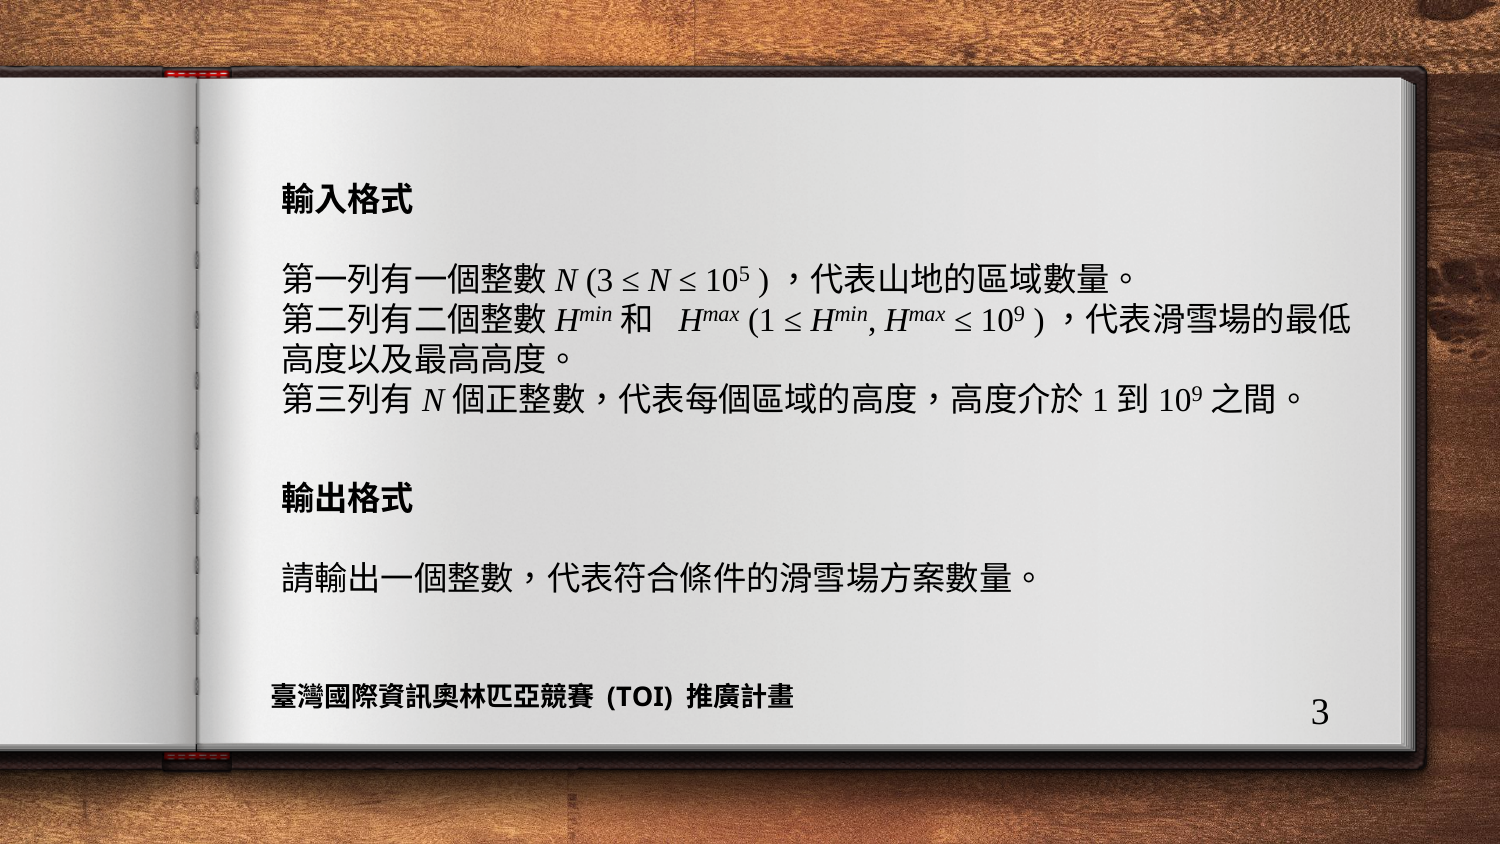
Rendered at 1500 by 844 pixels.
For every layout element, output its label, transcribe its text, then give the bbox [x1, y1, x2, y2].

text_box [1295, 672, 1386, 737]
text_box 輸入格式 第一列有一個整數N (3 ≤ N ≤ 105 )，代表山地的區域數量。 第二列有二個整數Hmin和 Hmax (1 ≤ Hmin, Hmax ≤ 109 )，代表滑雪場的最低 高度以及最高高度。 第三列有N個正整數，代表每個區域的高度，高度介於1到109之間。 [266, 171, 1400, 425]
text_box 輸出格式 請輸出一個整數，代表符合條件的滑雪場方案數量。 [266, 469, 1368, 604]
